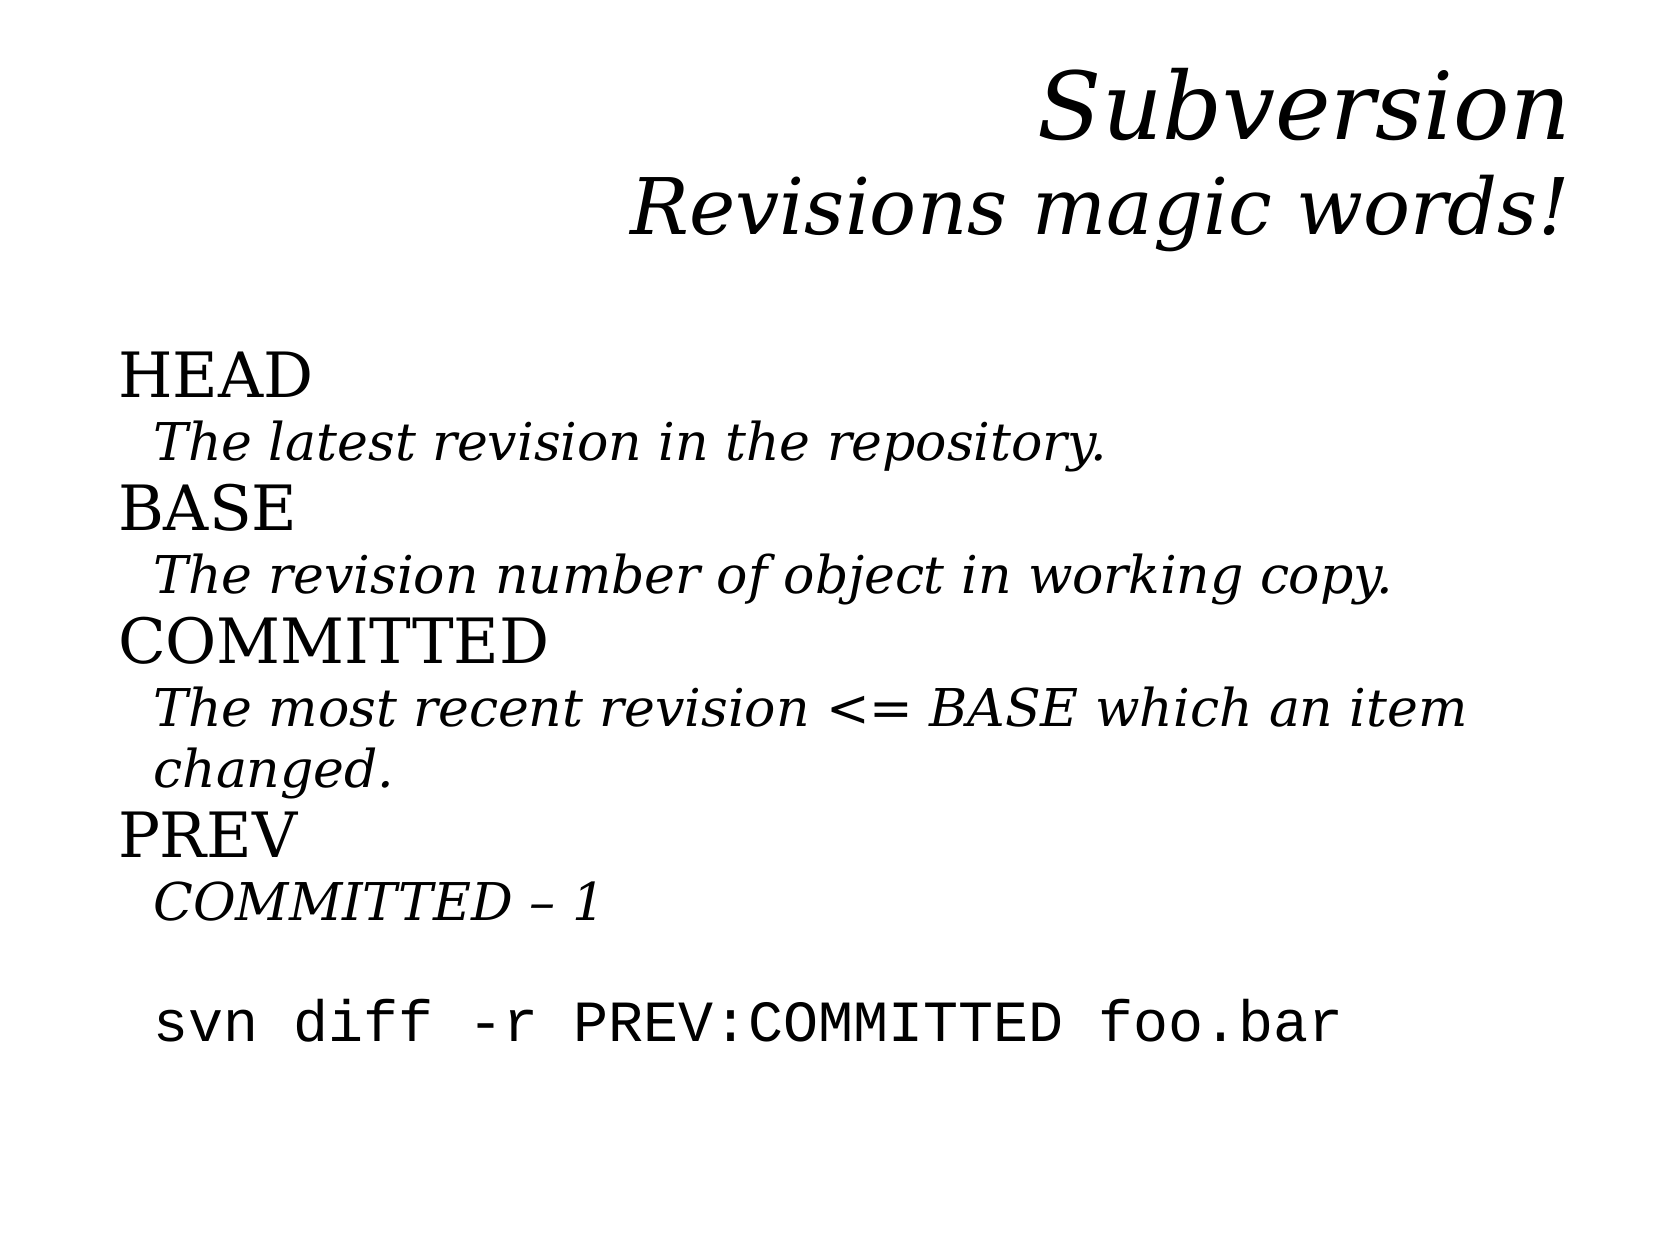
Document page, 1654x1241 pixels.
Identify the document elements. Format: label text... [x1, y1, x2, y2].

title Subversion Revisions magic words! [82, 52, 1571, 254]
subtitle HEAD The latest revision in the repository. BASE The revision number of object in working copy. COMMITTED The most recent revision <= BASE which an item changed. PREV COMMITTED – 1 svn diff -r PREV:COMMITTED foo.bar [82, 297, 1571, 1101]
